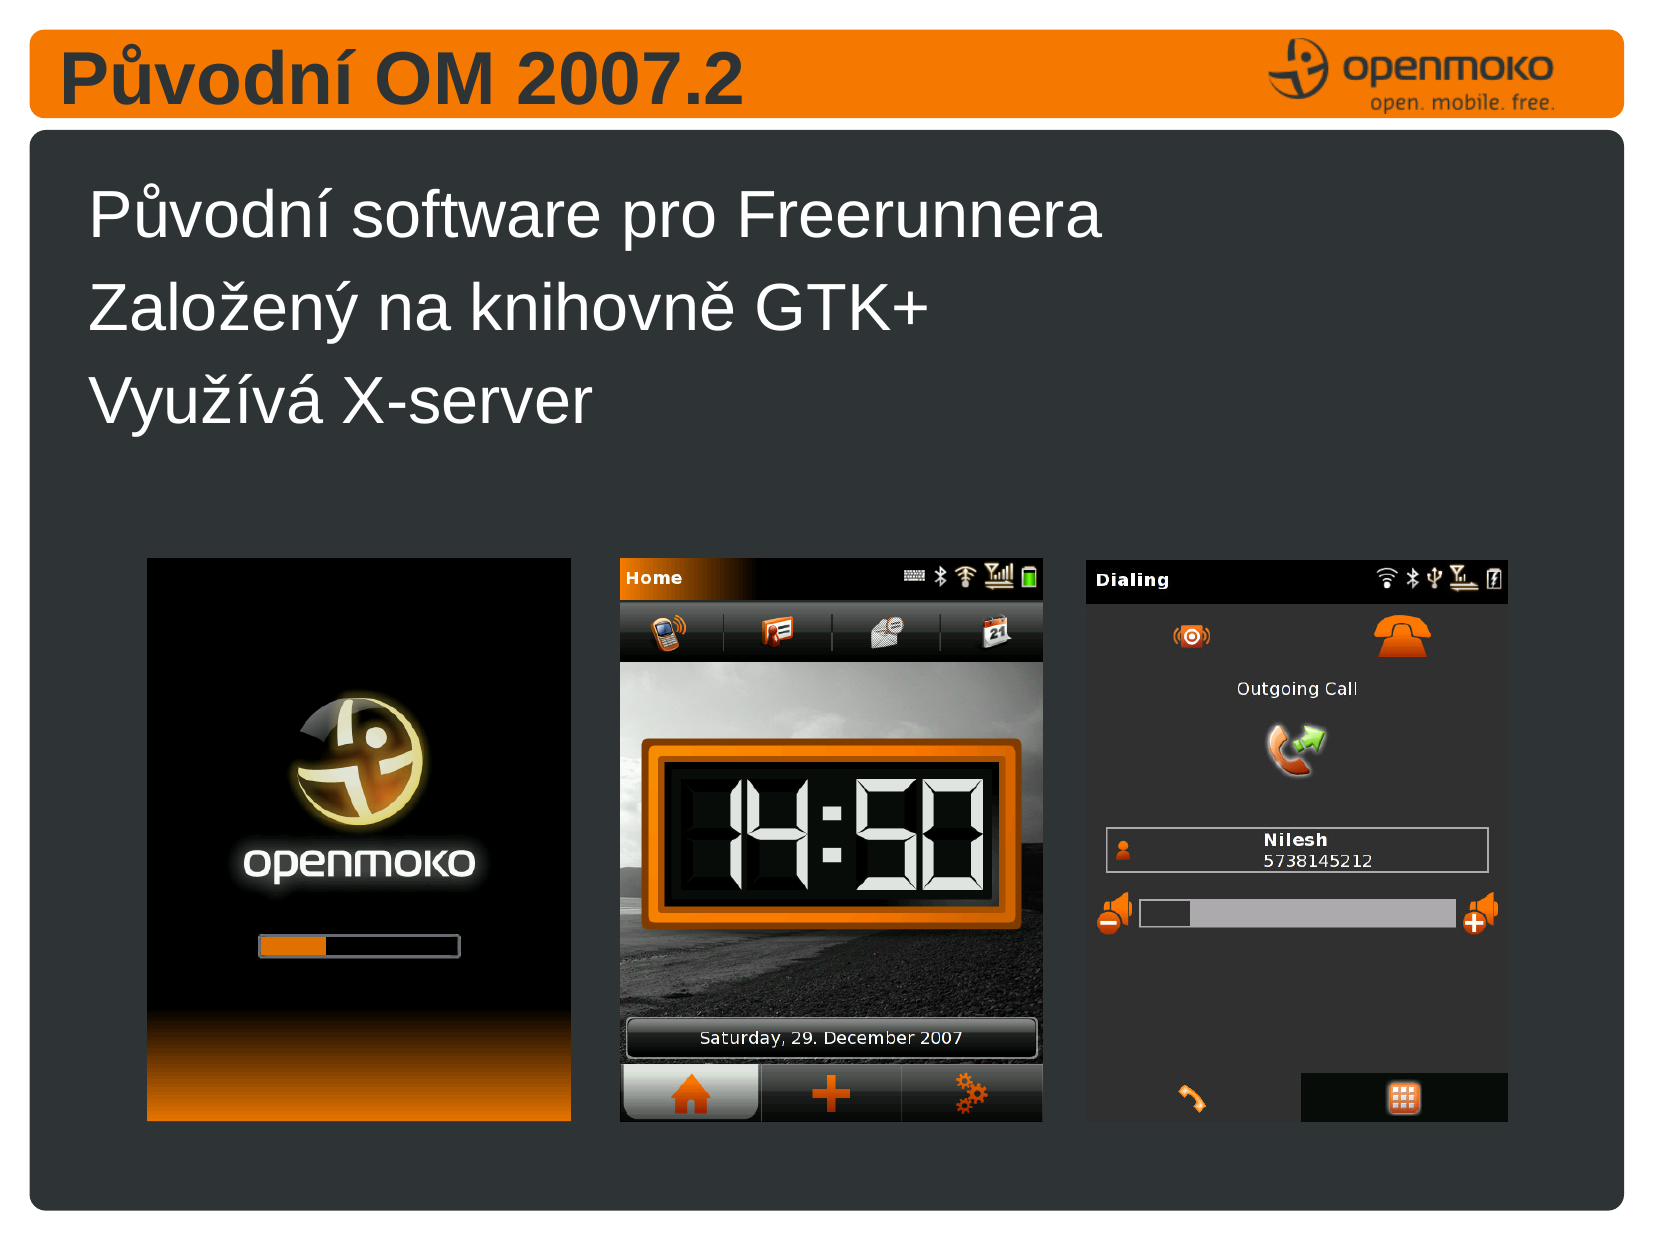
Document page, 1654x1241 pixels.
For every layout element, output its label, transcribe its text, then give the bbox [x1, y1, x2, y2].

title Původní OM 2007.2 [59, 29, 1361, 128]
picture [1086, 560, 1508, 1123]
list Původní software pro Freerunnera Založený na knihovně GTK+ Využívá X-server [88, 177, 1577, 1094]
picture [1361, 38, 1554, 114]
picture [147, 558, 571, 1123]
picture [620, 558, 1043, 1123]
